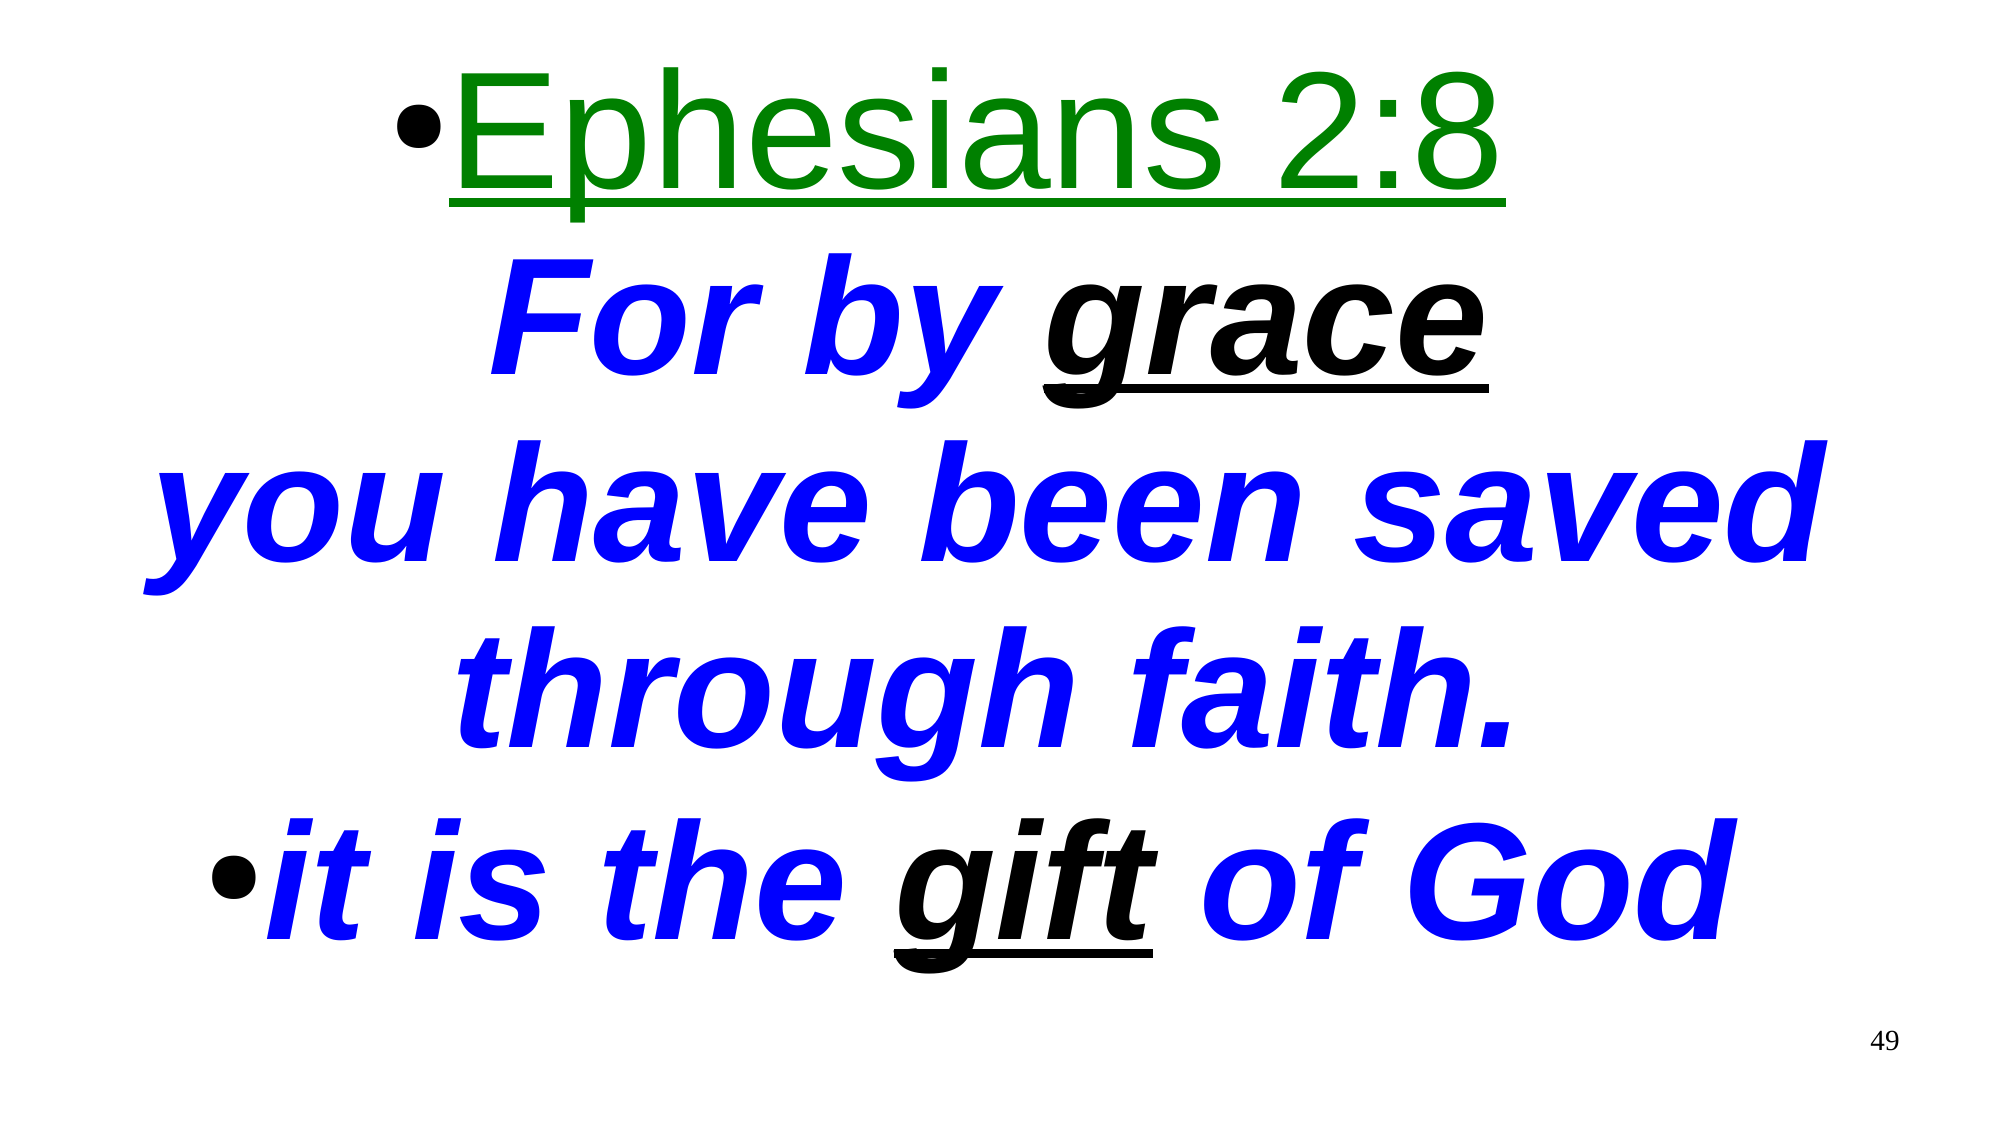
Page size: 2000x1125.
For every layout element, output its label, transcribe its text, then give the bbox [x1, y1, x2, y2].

list Ephesians 2:8 For by grace you have been saved through faith. it is the gift of God [37, 37, 1951, 1088]
